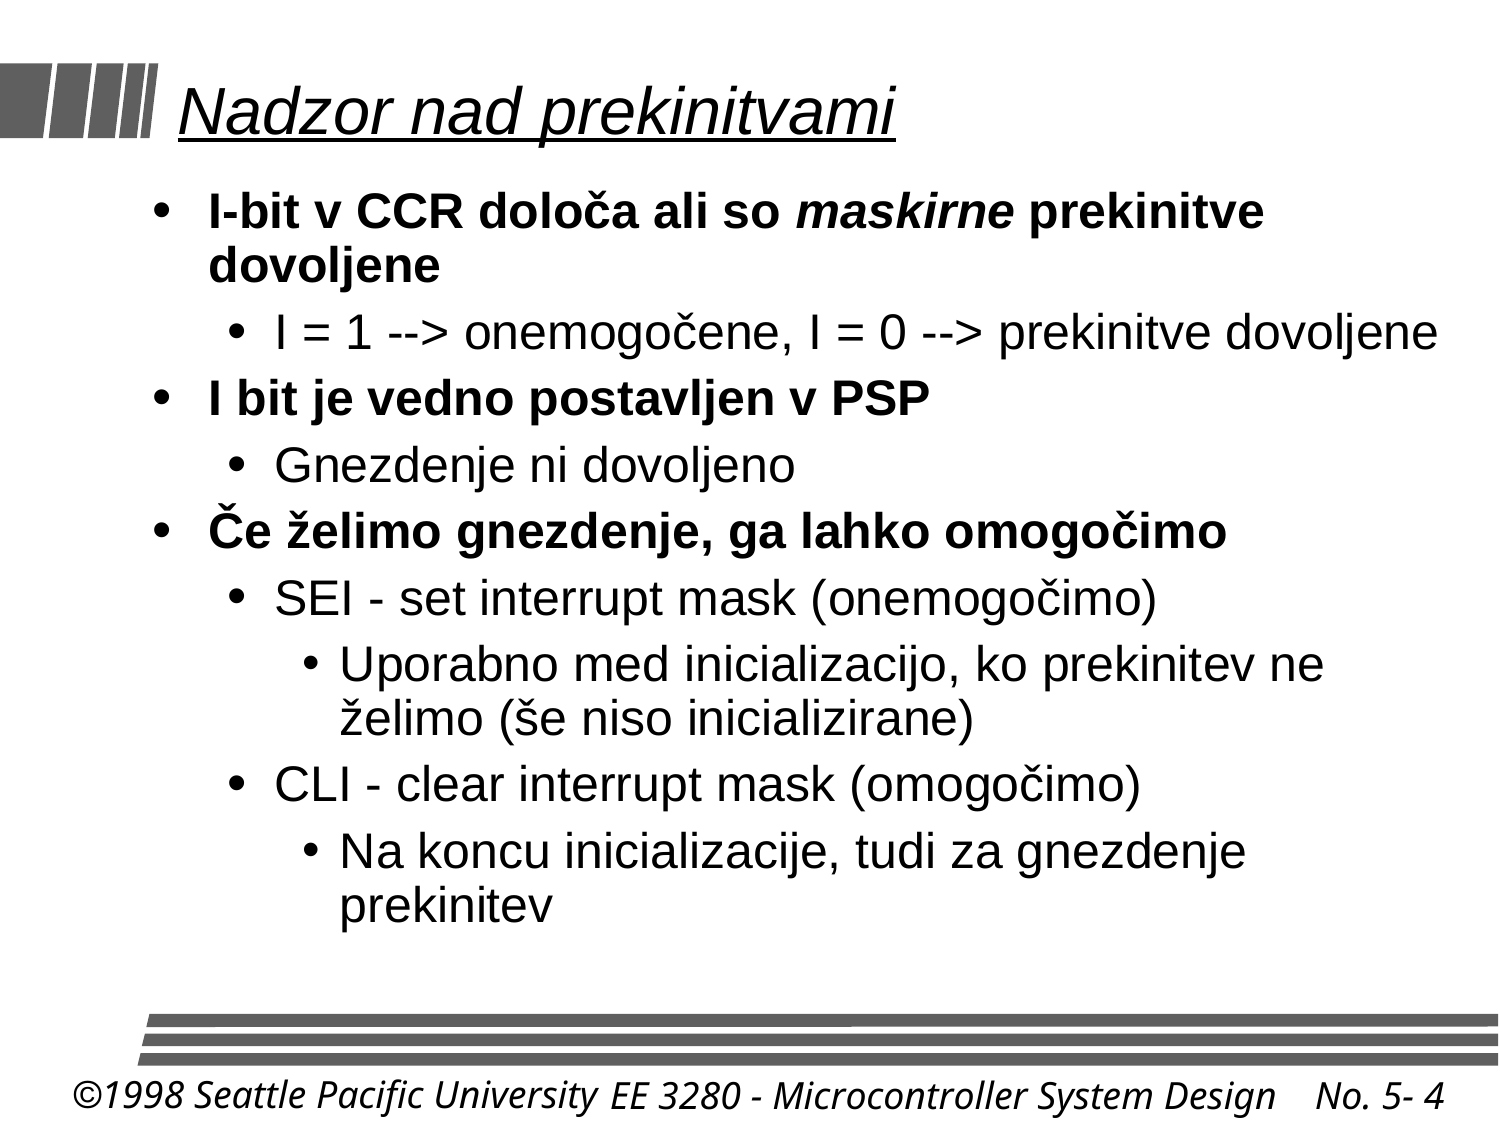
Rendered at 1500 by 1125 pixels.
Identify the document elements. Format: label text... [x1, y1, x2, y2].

list I-bit v CCR določa ali so maskirne prekinitve dovoljene I = 1 --> onemogočene, I = 0 --> prekinitve dovoljene I bit je vedno postavljen v PSP Gnezdenje ni dovoljeno Če želimo gnezdenje, ga lahko omogočimo SEI - set interrupt mask (onemogočimo) Uporabno med inicializacijo, ko prekinitev ne želimo (še niso inicializirane) CLI - clear interrupt mask (omogočimo) Na koncu inicializacije, tudi za gnezdenje prekinitev [137, 178, 1486, 1015]
title Nadzor nad prekinitvami [162, 60, 1498, 156]
